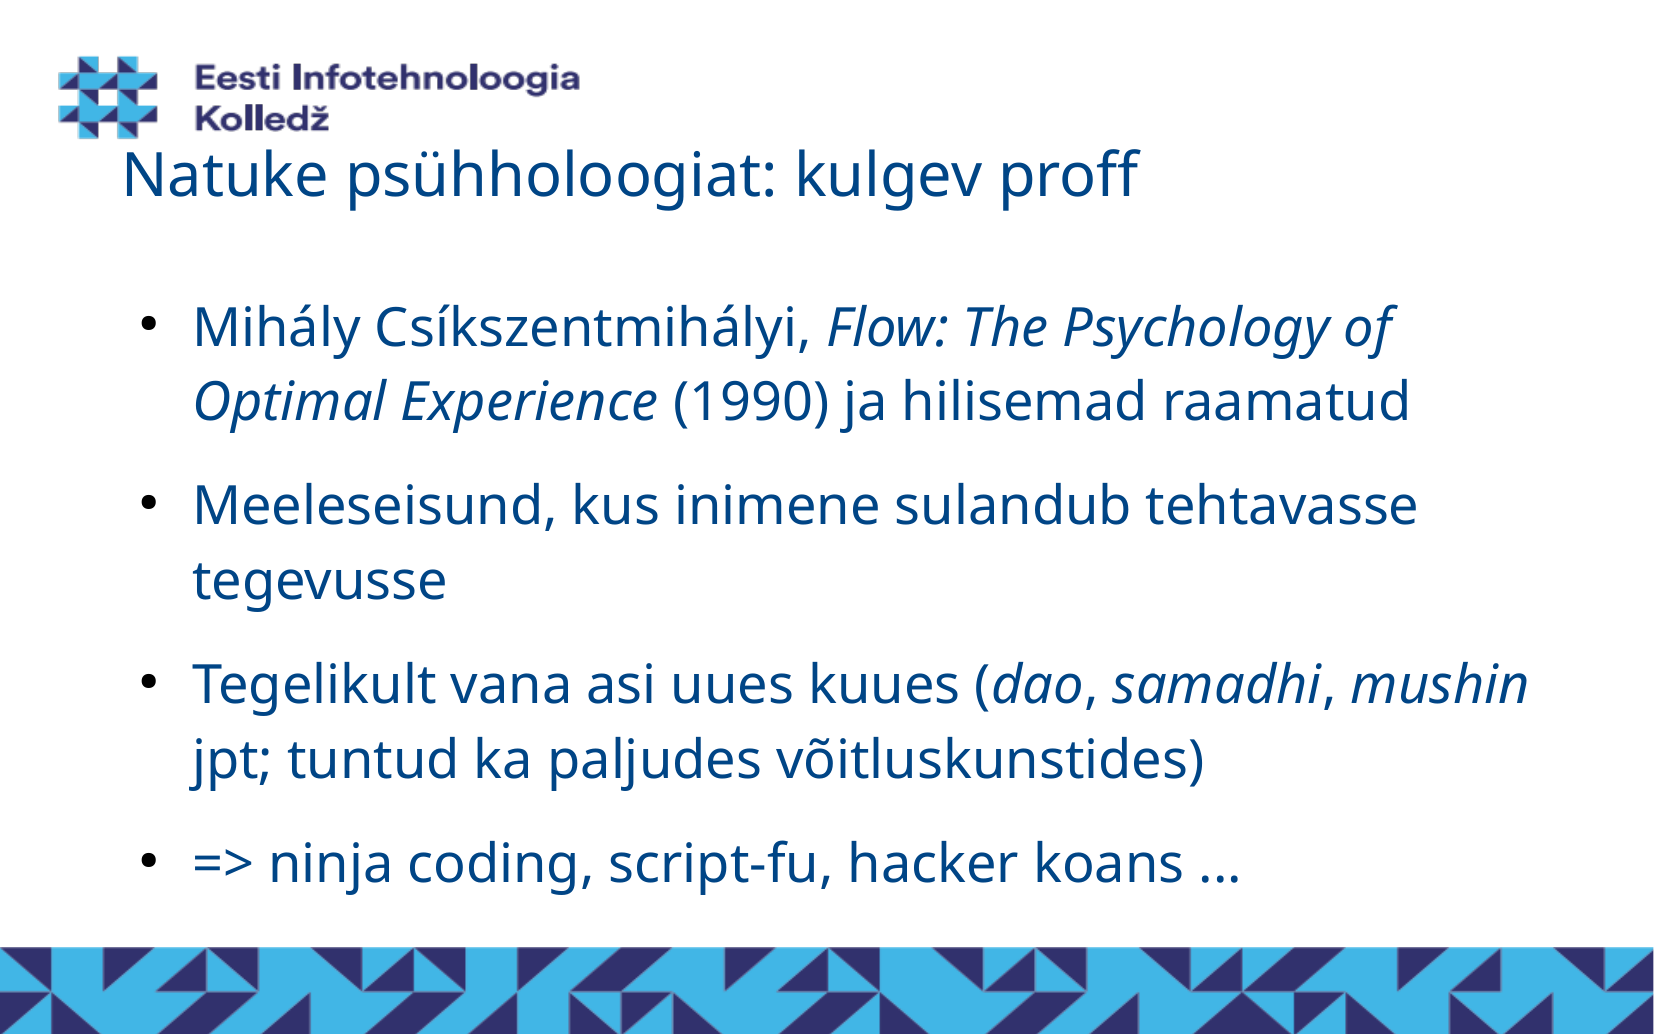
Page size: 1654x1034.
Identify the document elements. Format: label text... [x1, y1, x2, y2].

title Natuke psühholoogiat: kulgev proff [121, 85, 1534, 259]
list Mihály Csíkszentmihályi, Flow: The Psychology of Optimal Experience (1990) ja hilisemad raamatud Meeleseisund, kus inimene sulandub tehtavasse tegevusse Tegelikult vana asi uues kuues (dao, samadhi, mushin jpt; tuntud ka paljudes võitluskunstides) => ninja coding, script-fu, hacker koans ... [121, 287, 1534, 939]
